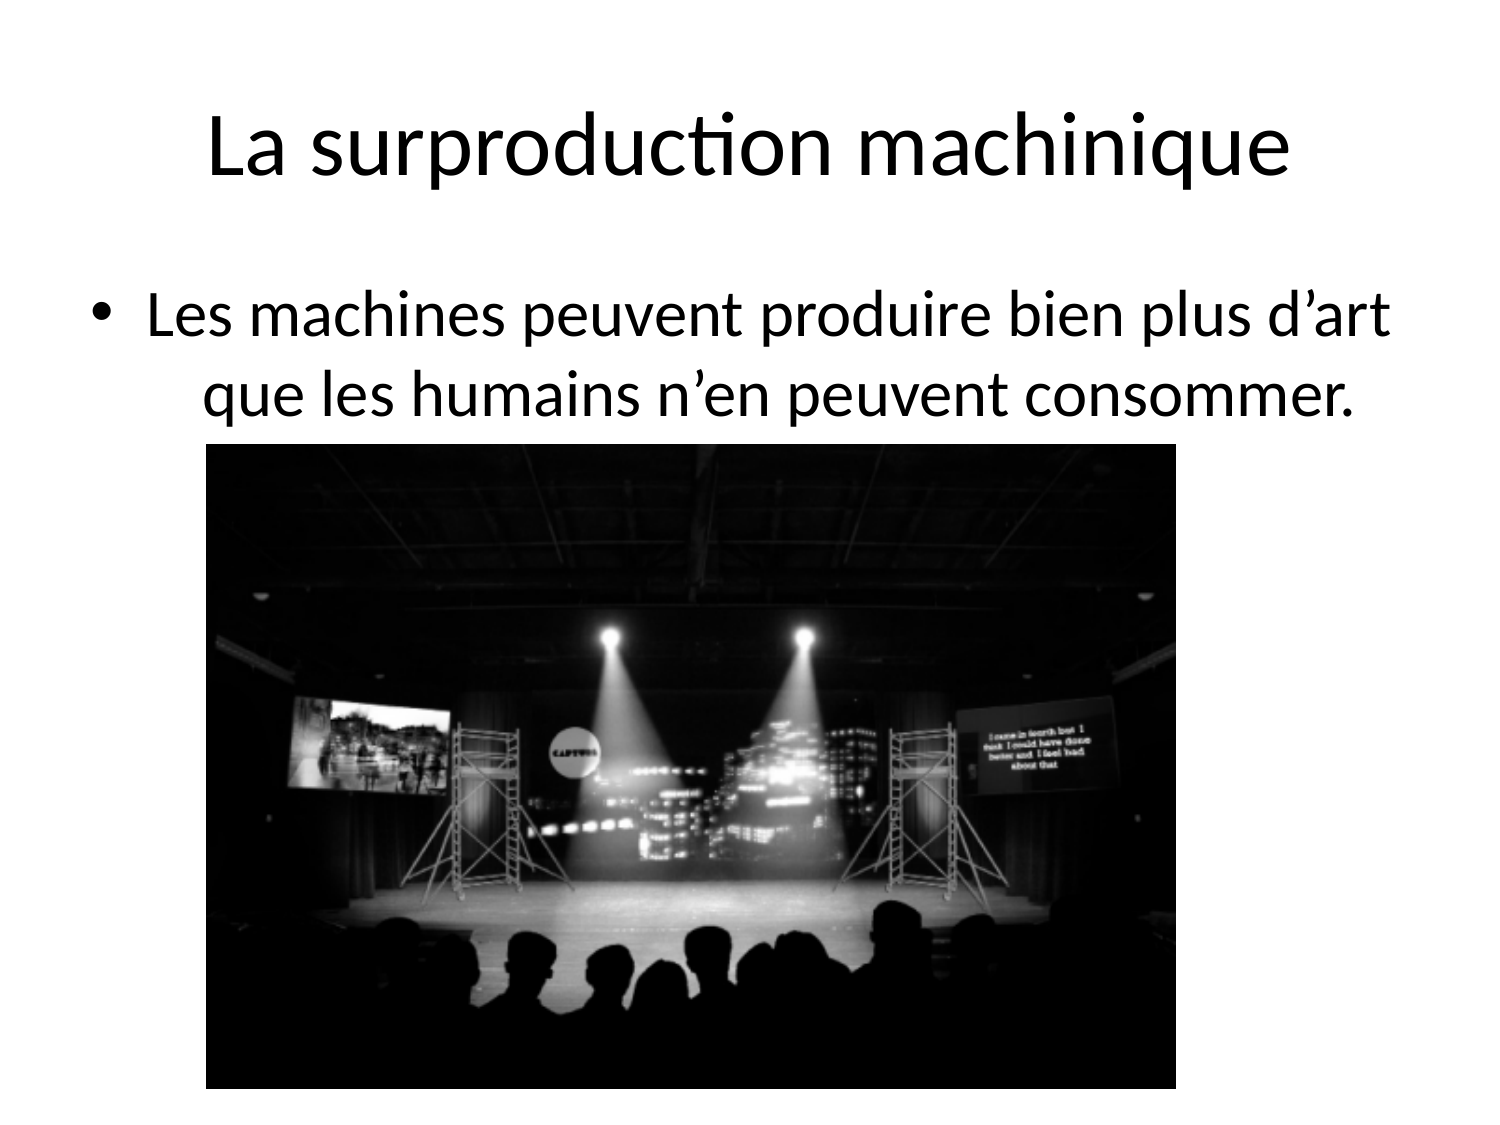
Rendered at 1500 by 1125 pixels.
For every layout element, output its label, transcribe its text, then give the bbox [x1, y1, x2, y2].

picture [206, 444, 1176, 1089]
list Les machines peuvent produire bien plus d’art que les humains n’en peuvent consommer. [75, 262, 1426, 1005]
title La surproduction machinique [75, 45, 1426, 233]
